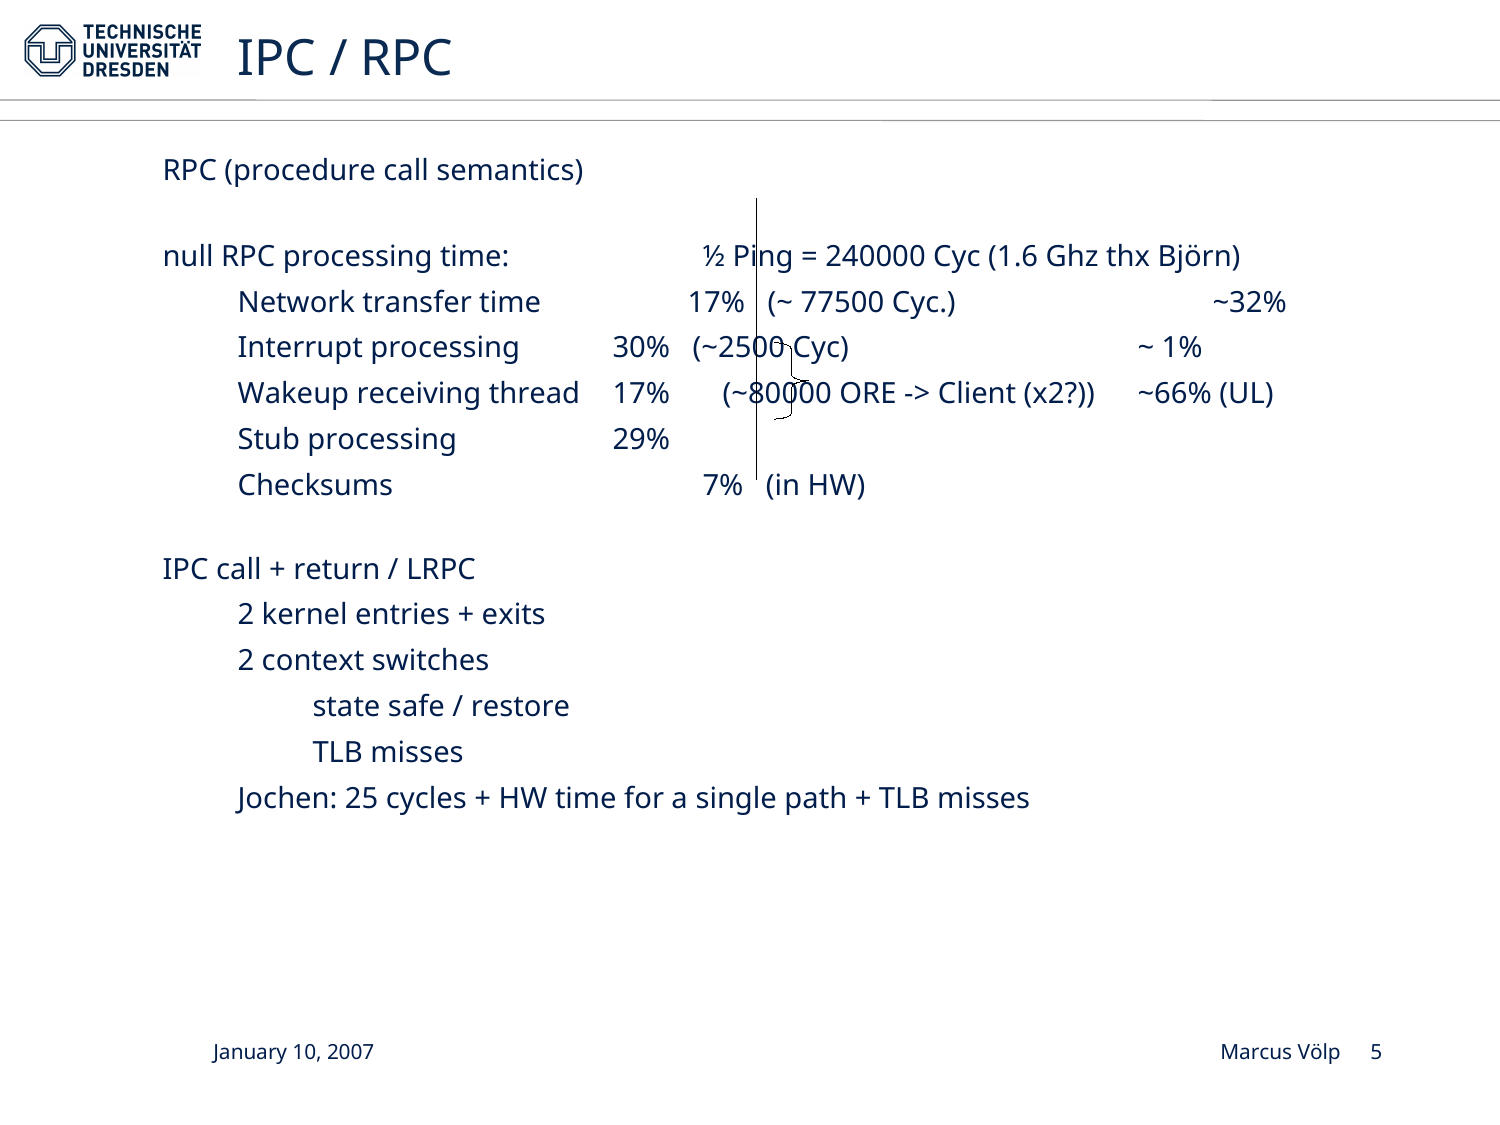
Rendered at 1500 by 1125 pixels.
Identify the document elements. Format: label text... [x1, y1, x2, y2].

picture [24, 24, 201, 77]
title IPC / RPC [237, 19, 1437, 92]
list RPC (procedure call semantics) null RPC processing time: ½ Ping = 240000 Cyc (1.6 Ghz thx Björn) Network transfer time 17% (~ 77500 Cyc.) ~32% Interrupt processing 30% (~2500 Cyc) ~ 1% Wakeup receiving thread 17% (~80000 ORE -> Client (x2?)) ~66% (UL) Stub processing 29% Checksums 7% (in HW) IPC call + return / LRPC 2 kernel entries + exits 2 context switches state safe / restore TLB misses Jochen: 25 cycles + HW time for a single path + TLB misses [162, 149, 1387, 985]
